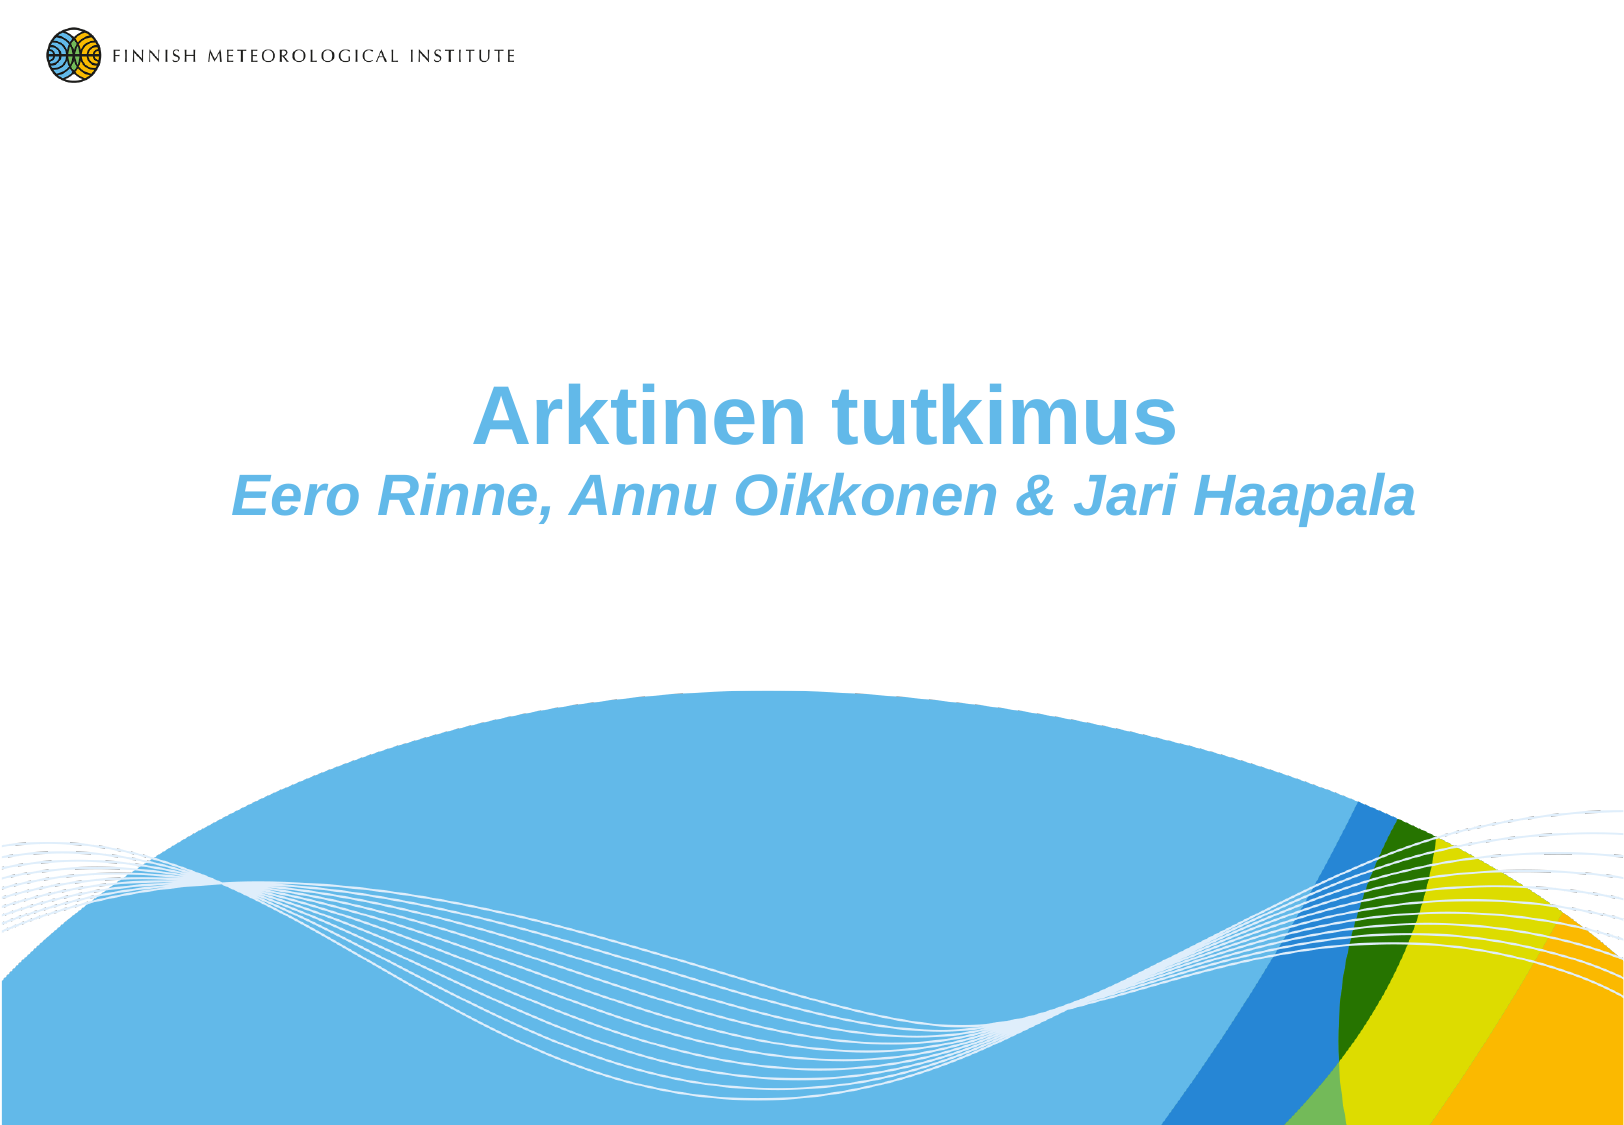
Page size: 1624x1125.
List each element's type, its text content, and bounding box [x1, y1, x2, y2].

title Arktinen tutkimus Eero Rinne, Annu Oikkonen & Jari Haapala [149, 299, 1501, 597]
picture [1, 661, 1624, 1125]
picture [46, 27, 514, 83]
